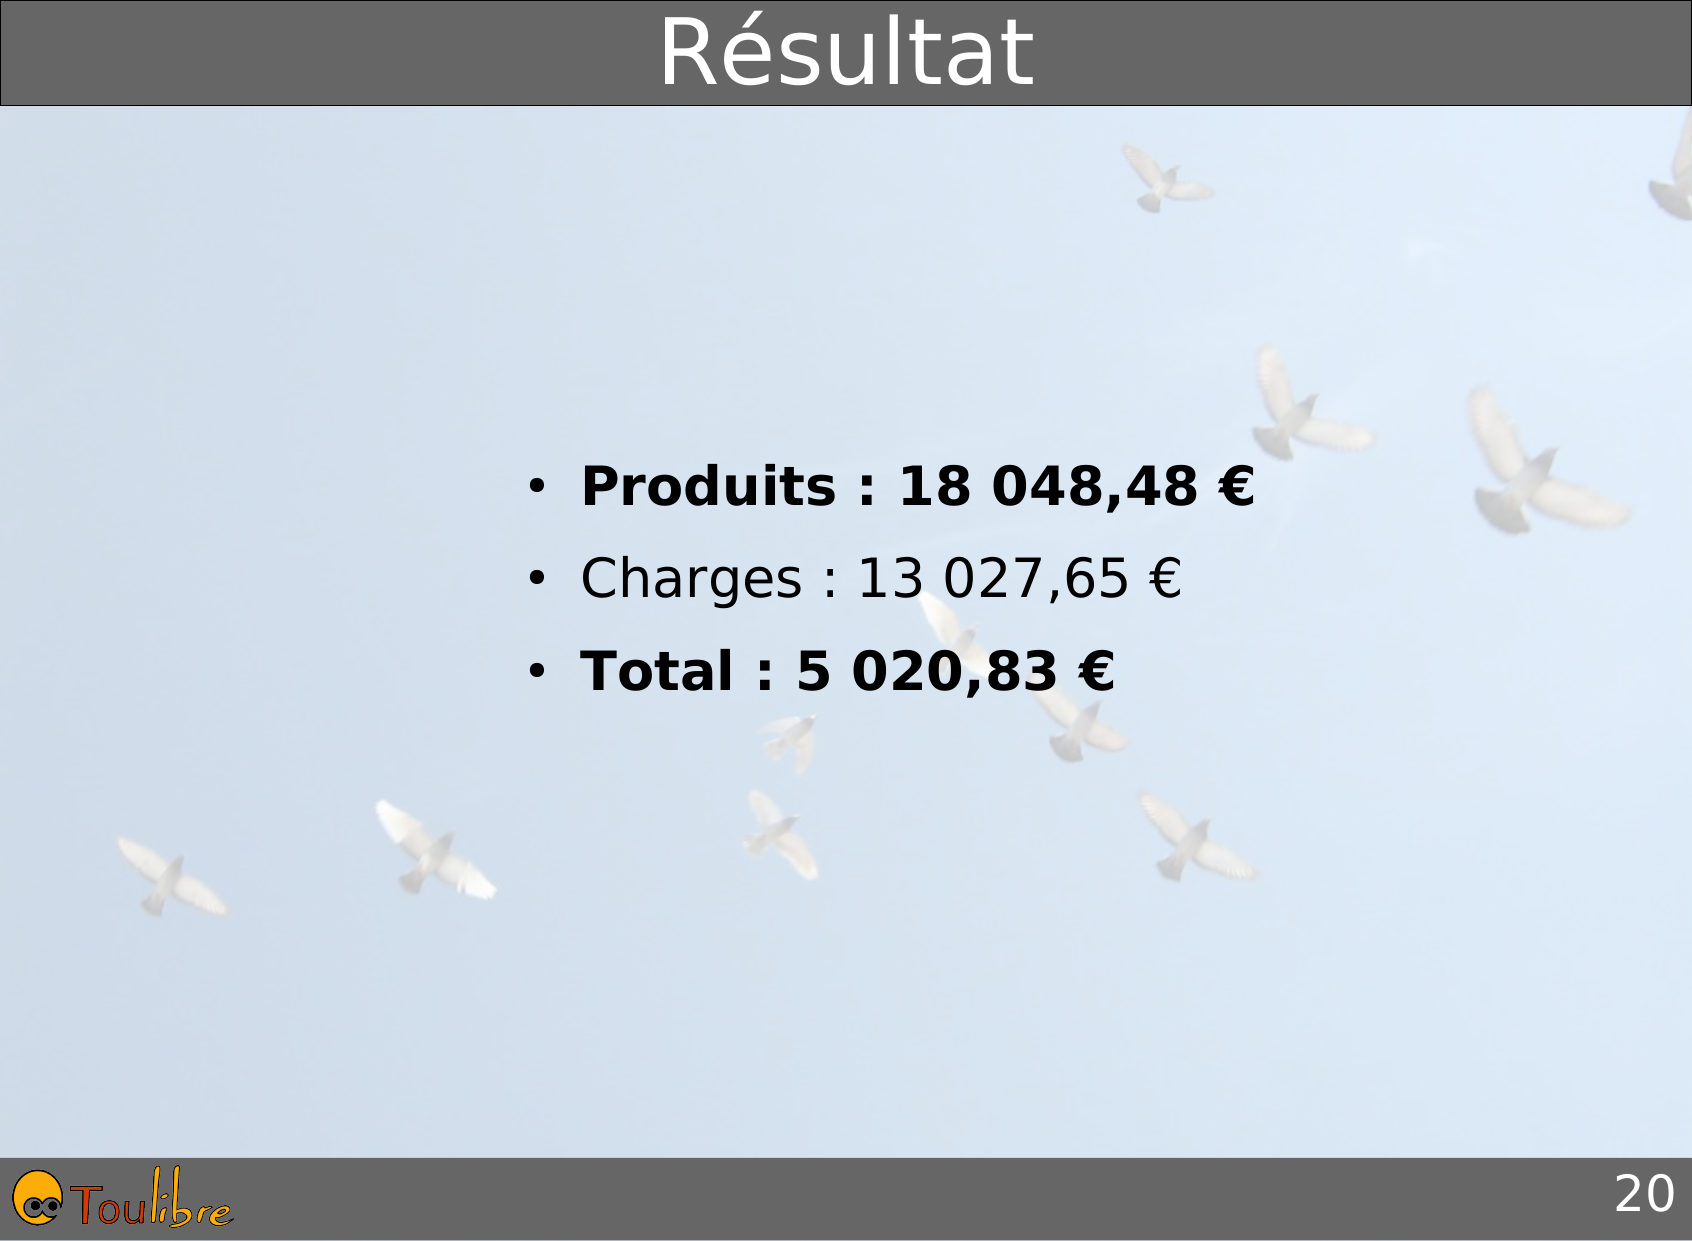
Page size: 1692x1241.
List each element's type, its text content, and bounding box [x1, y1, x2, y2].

list Produits : 18 048,48 € Charges : 13 027,65 € Total : 5 020,83 € [509, 454, 1297, 759]
picture [12, 1165, 234, 1228]
title Résultat [0, 0, 1692, 107]
